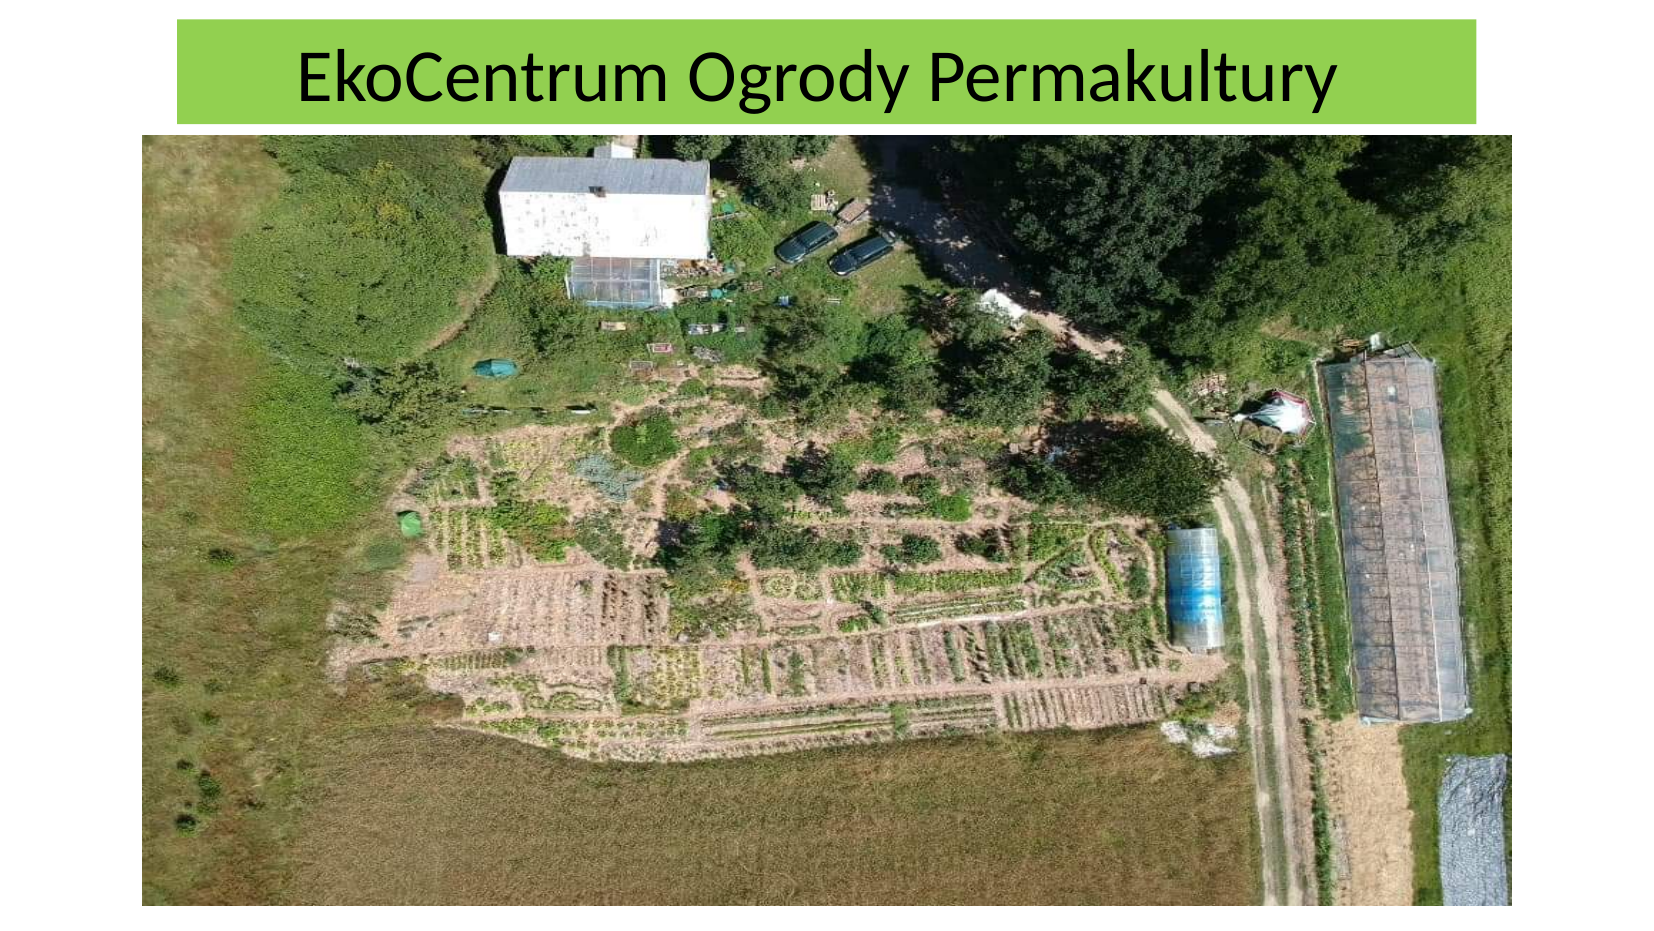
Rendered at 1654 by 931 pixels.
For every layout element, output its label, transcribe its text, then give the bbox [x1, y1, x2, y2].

text_box EkoCentrum Ogrody Permakultury [177, 19, 1477, 125]
picture [142, 135, 1512, 906]
